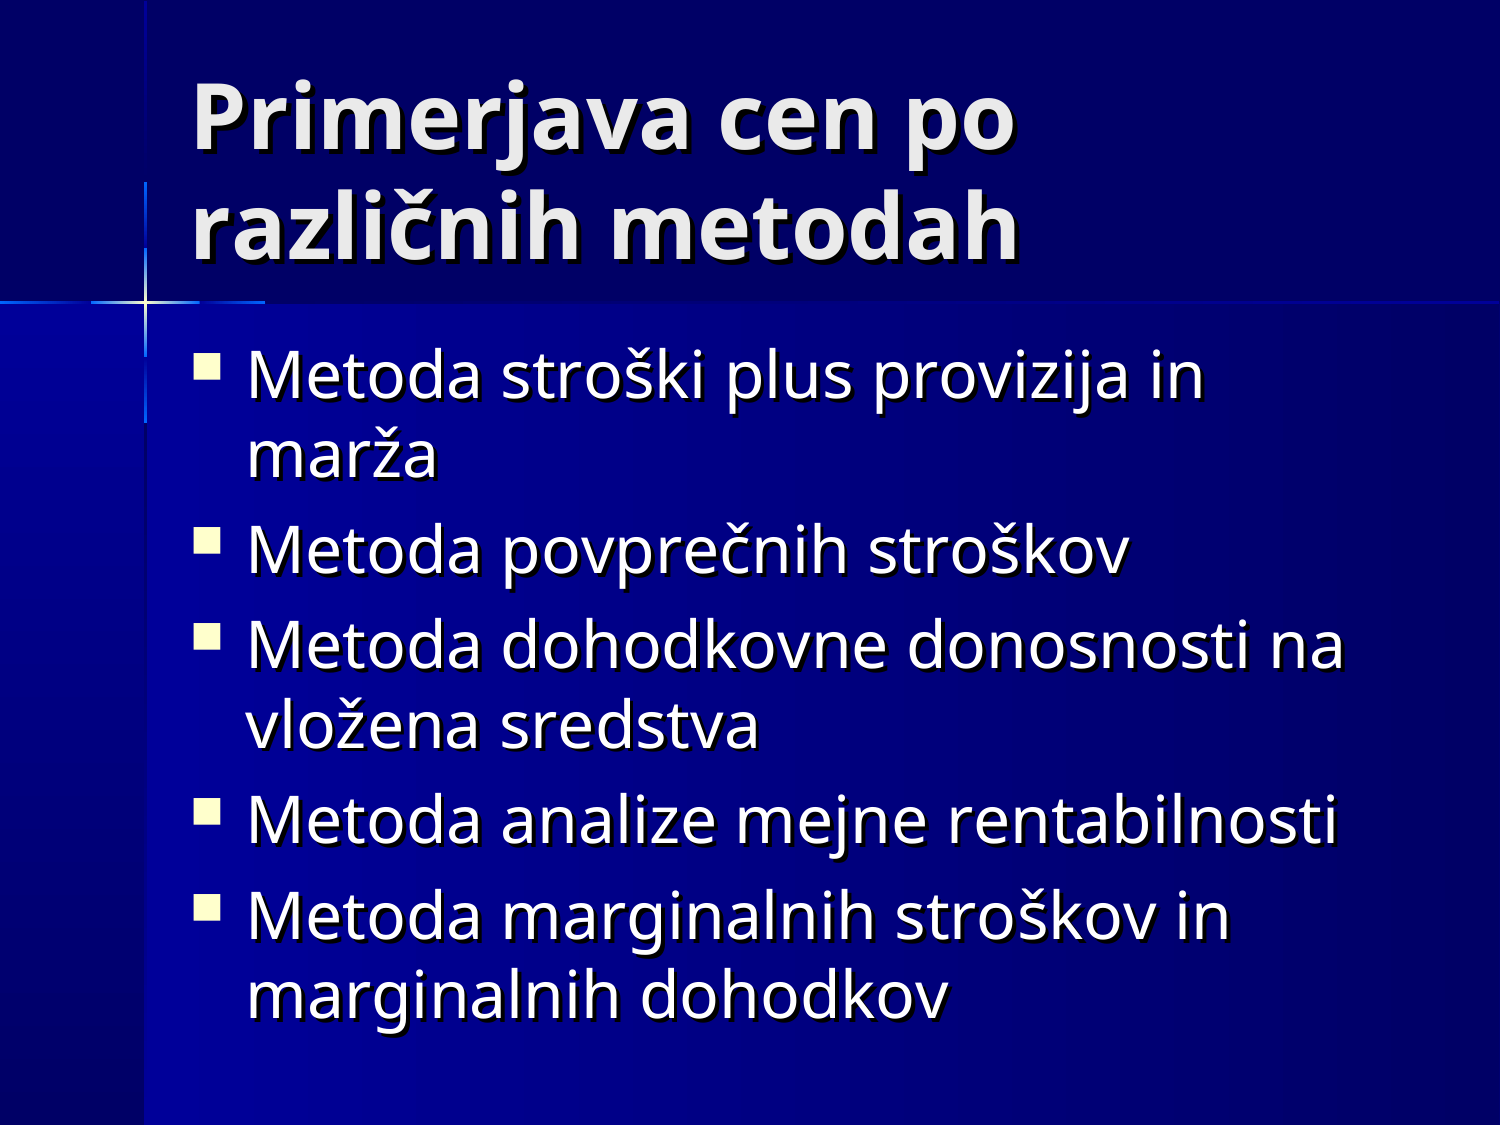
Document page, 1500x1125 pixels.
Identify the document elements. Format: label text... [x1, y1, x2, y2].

list Metoda stroški plus provizija in marža Metoda povprečnih stroškov Metoda dohodkovne donosnosti na vložena sredstva Metoda analize mejne rentabilnosti Metoda marginalnih stroškov in marginalnih dohodkov [174, 324, 1413, 1001]
title Primerjava cen po različnih metodah [174, 49, 1413, 285]
